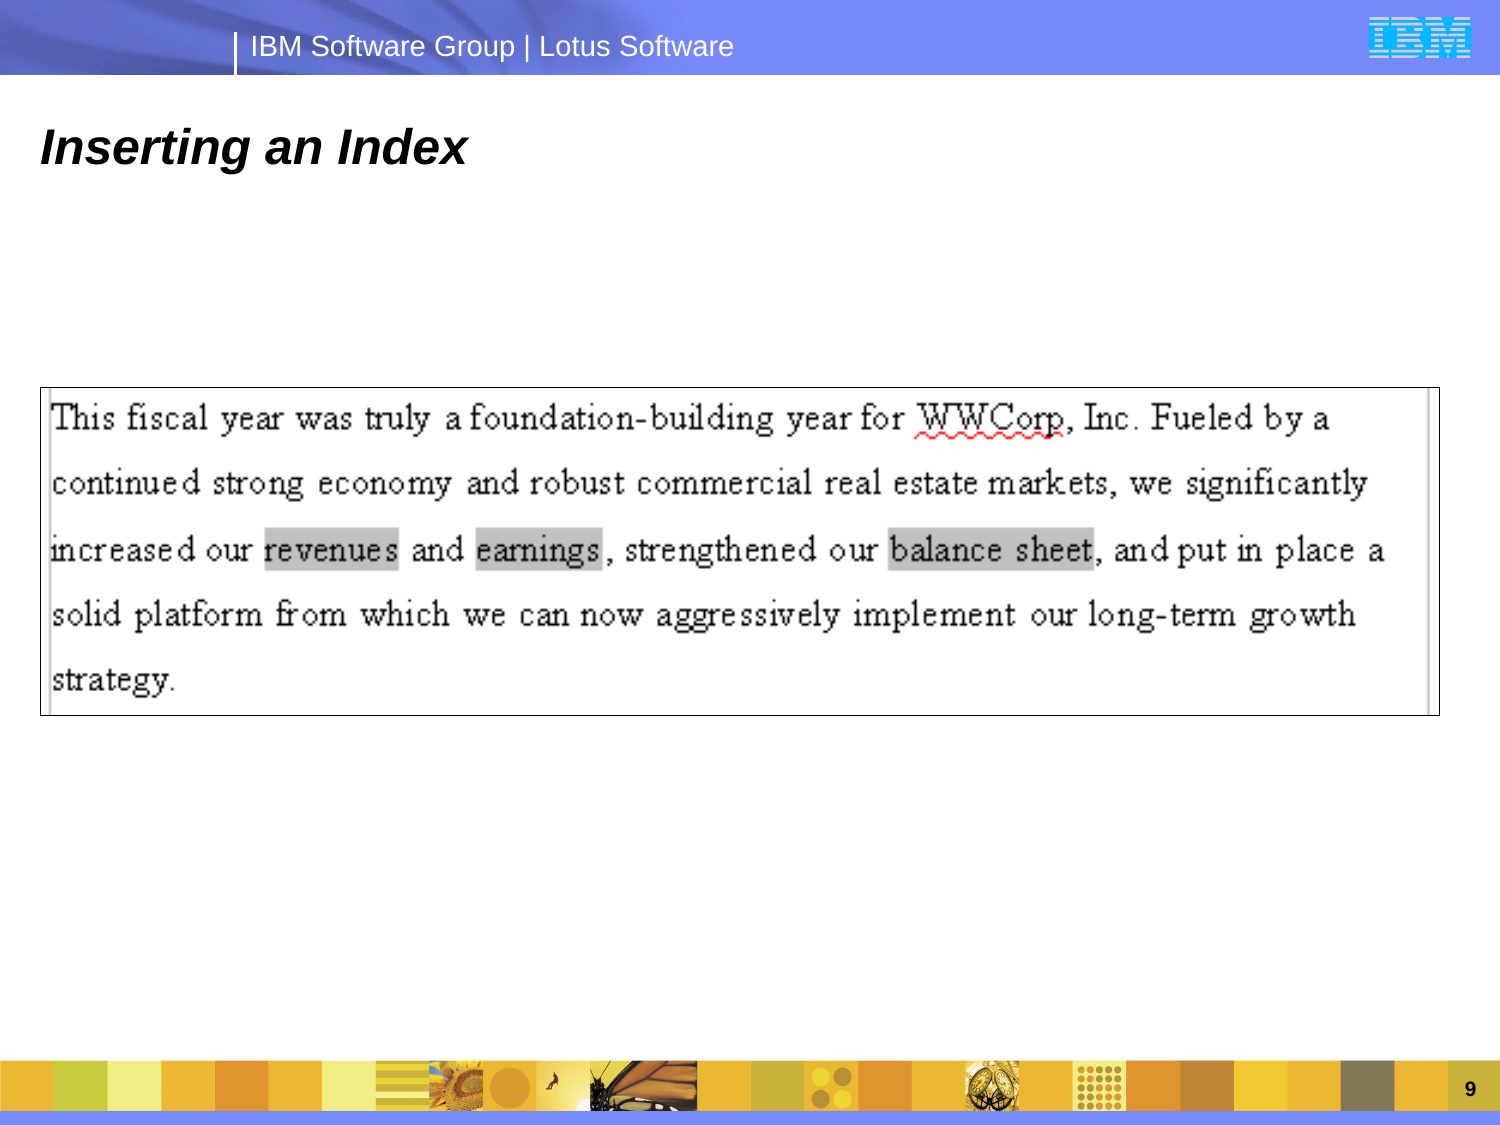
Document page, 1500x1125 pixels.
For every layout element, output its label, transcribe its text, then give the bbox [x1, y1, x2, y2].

picture [0, 1060, 1500, 1111]
picture [40, 387, 1440, 716]
picture [0, 0, 1500, 75]
title Inserting an Index [25, 114, 1378, 197]
